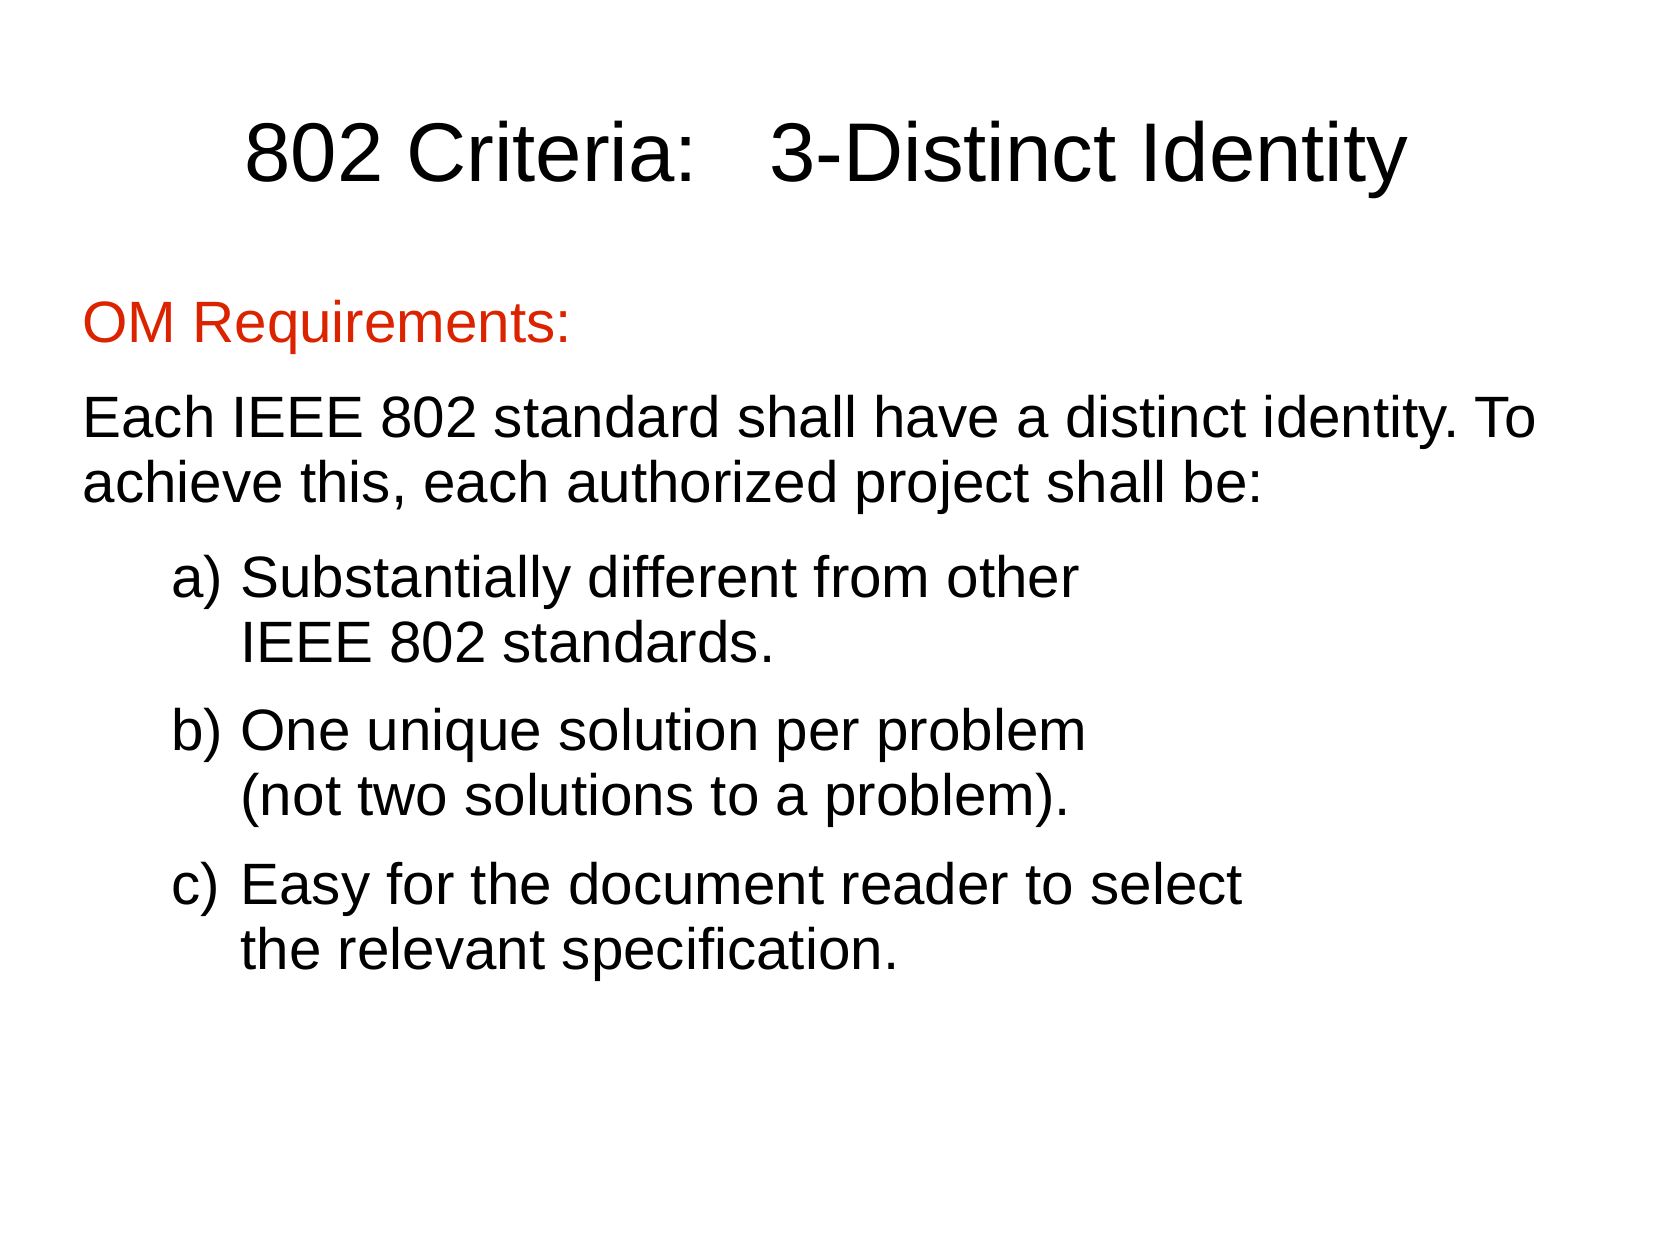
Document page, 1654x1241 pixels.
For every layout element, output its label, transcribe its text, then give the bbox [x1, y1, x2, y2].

title 802 Criteria: 3-Distinct Identity [82, 56, 1571, 250]
list OM Requirements: Each IEEE 802 standard shall have a distinct identity. To achieve this, each authorized project shall be: Substantially different from other IEEE 802 standards. One unique solution per problem (not two solutions to a problem). Easy for the document reader to select the relevant specification. [82, 290, 1571, 1094]
